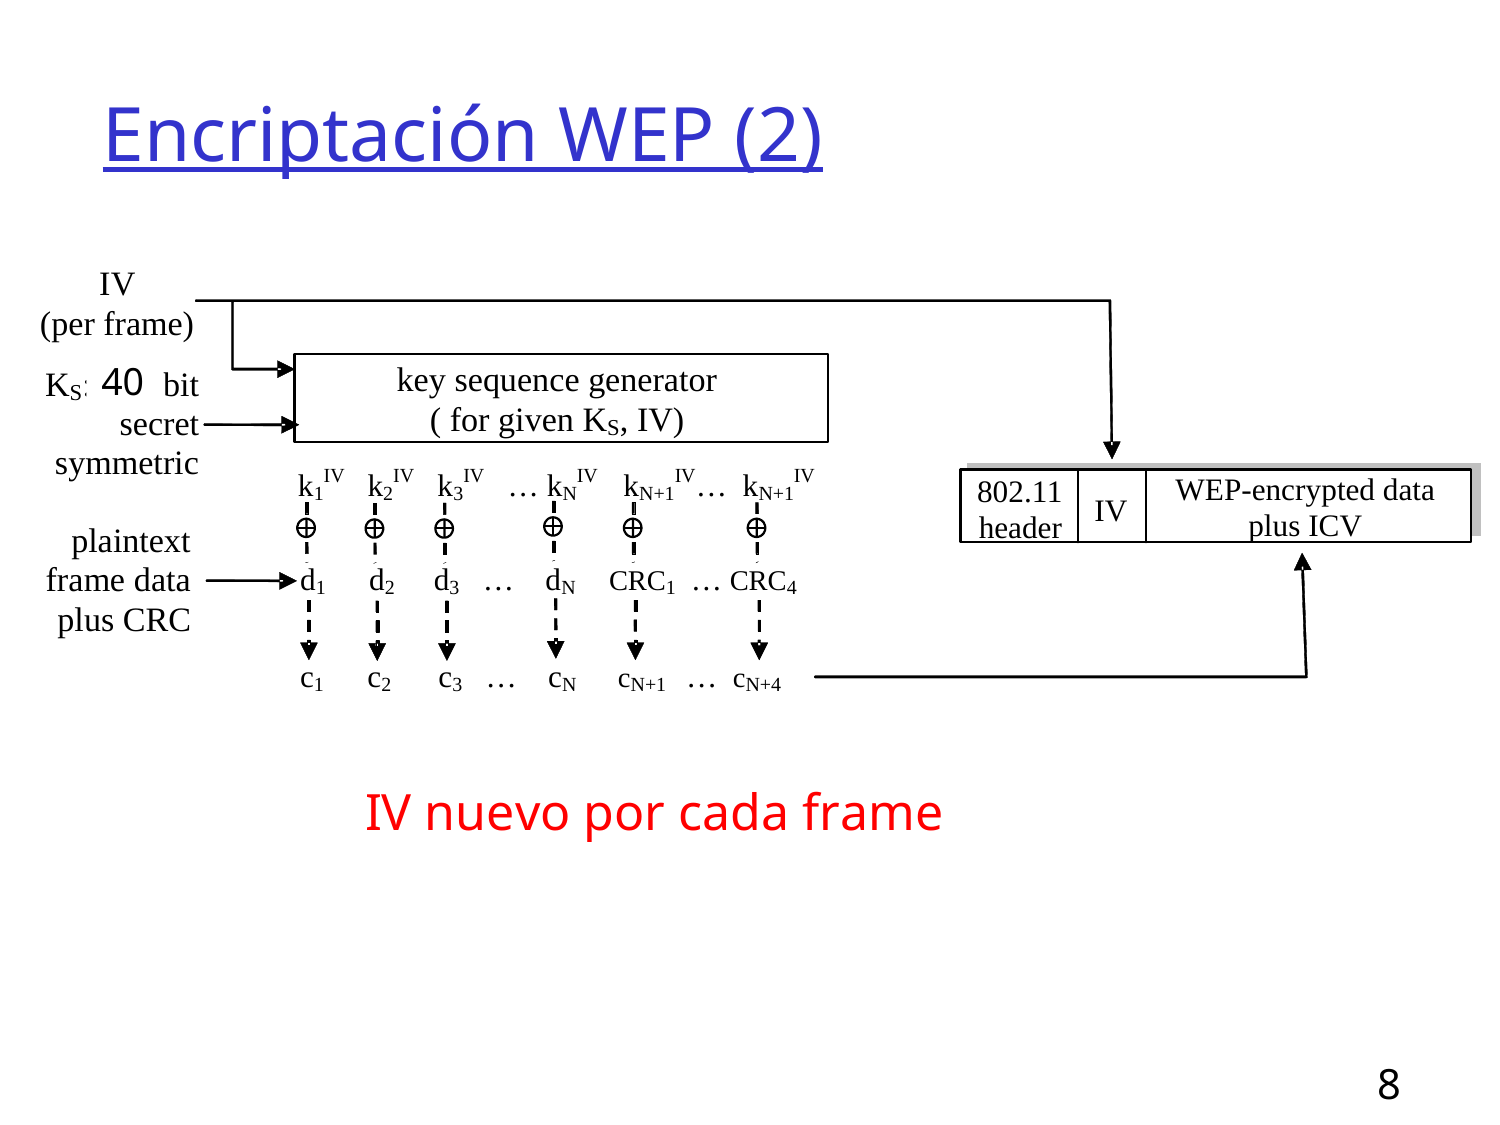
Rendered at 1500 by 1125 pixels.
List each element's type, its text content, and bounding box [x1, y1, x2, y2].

title Encriptación WEP (2) [87, 37, 1363, 206]
text_box IV nuevo por cada frame [350, 772, 959, 848]
text_box 40 [86, 350, 164, 411]
text_box [0, 206, 1500, 842]
